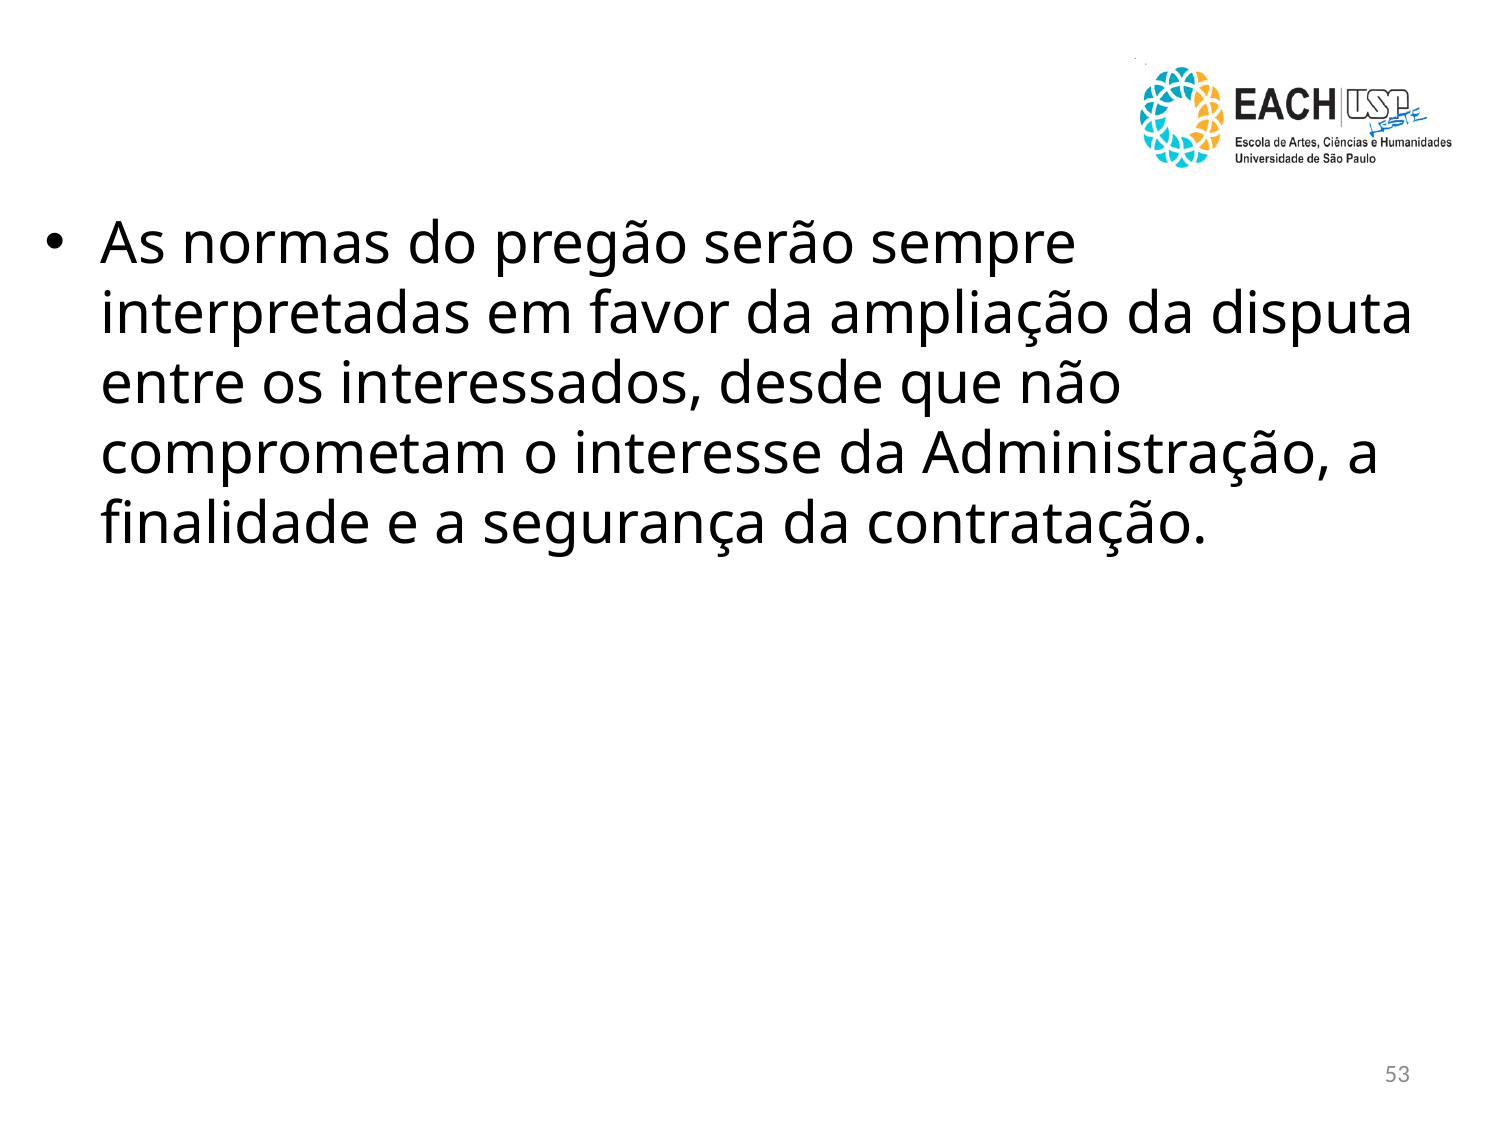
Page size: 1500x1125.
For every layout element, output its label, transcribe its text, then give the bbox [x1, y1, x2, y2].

picture [1134, 54, 1480, 196]
list As normas do pregão serão sempre interpretadas em favor da ampliação da disputa entre os interessados, desde que não comprometam o interesse da Administração, a finalidade e a segurança da contratação. [29, 197, 1471, 1083]
slide_number <número> [1074, 1042, 1425, 1103]
